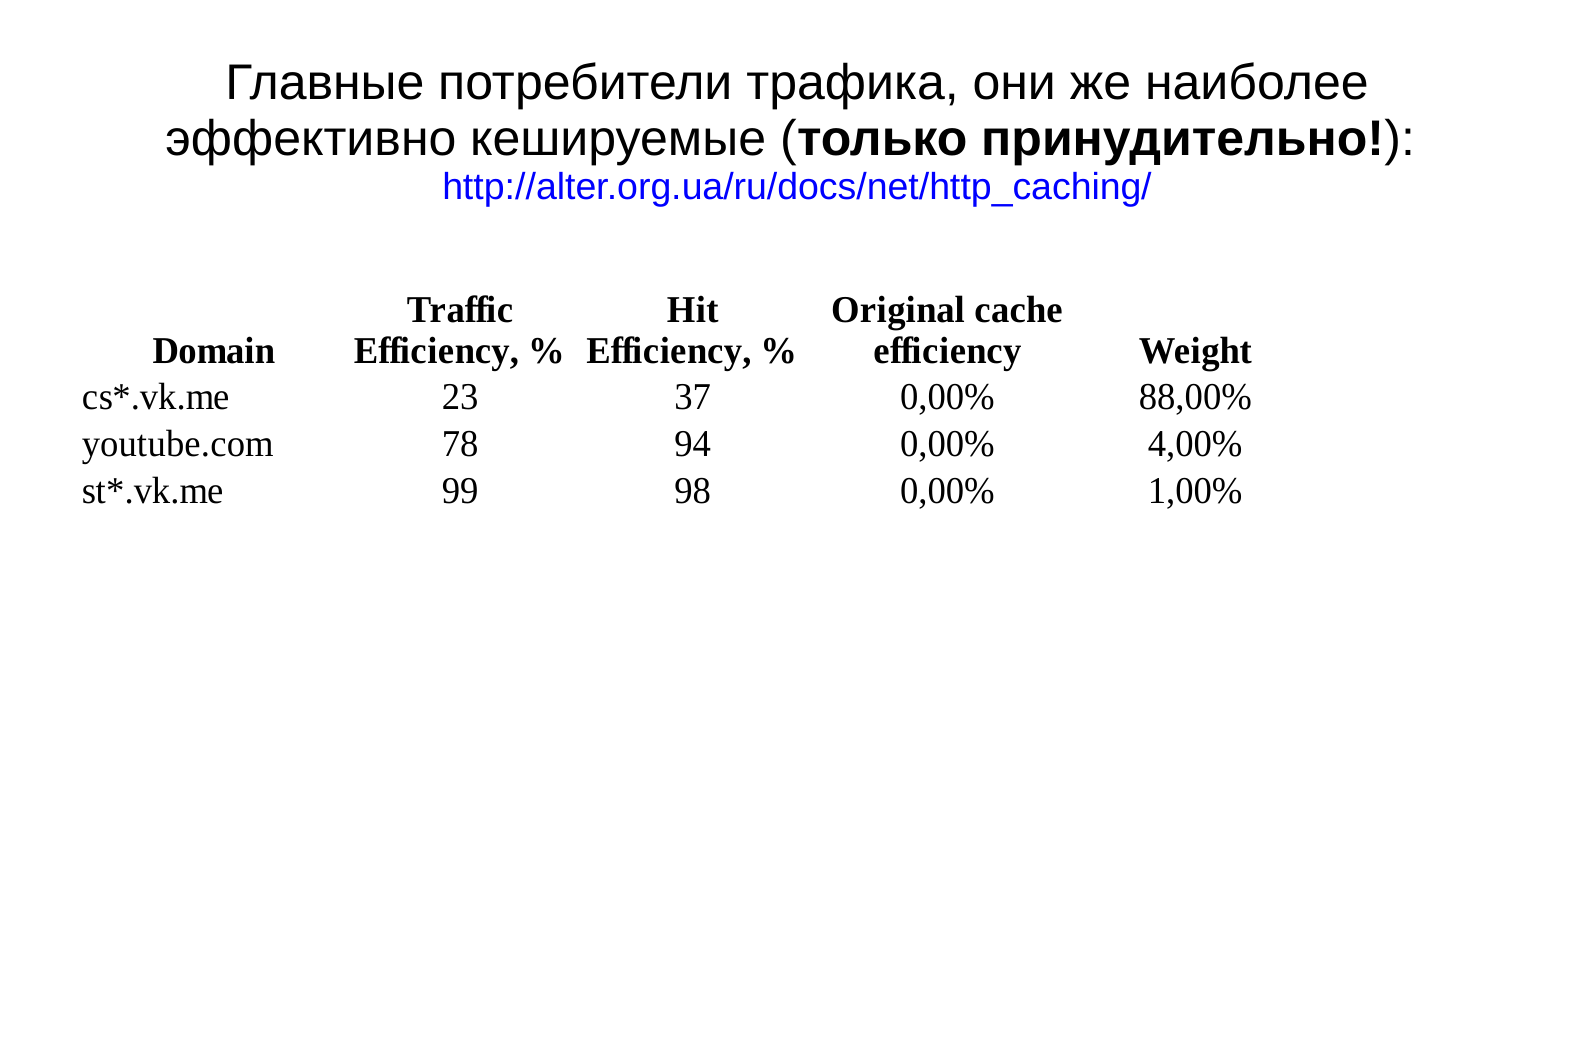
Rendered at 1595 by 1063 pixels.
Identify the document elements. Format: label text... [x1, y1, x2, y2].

chart [79, 248, 1572, 948]
title Главные потребители трафика, они же наиболее эффективно кешируемые (только принудительно!): http://alter.org.ua/ru/docs/net/http_caching/ [79, 49, 1515, 213]
